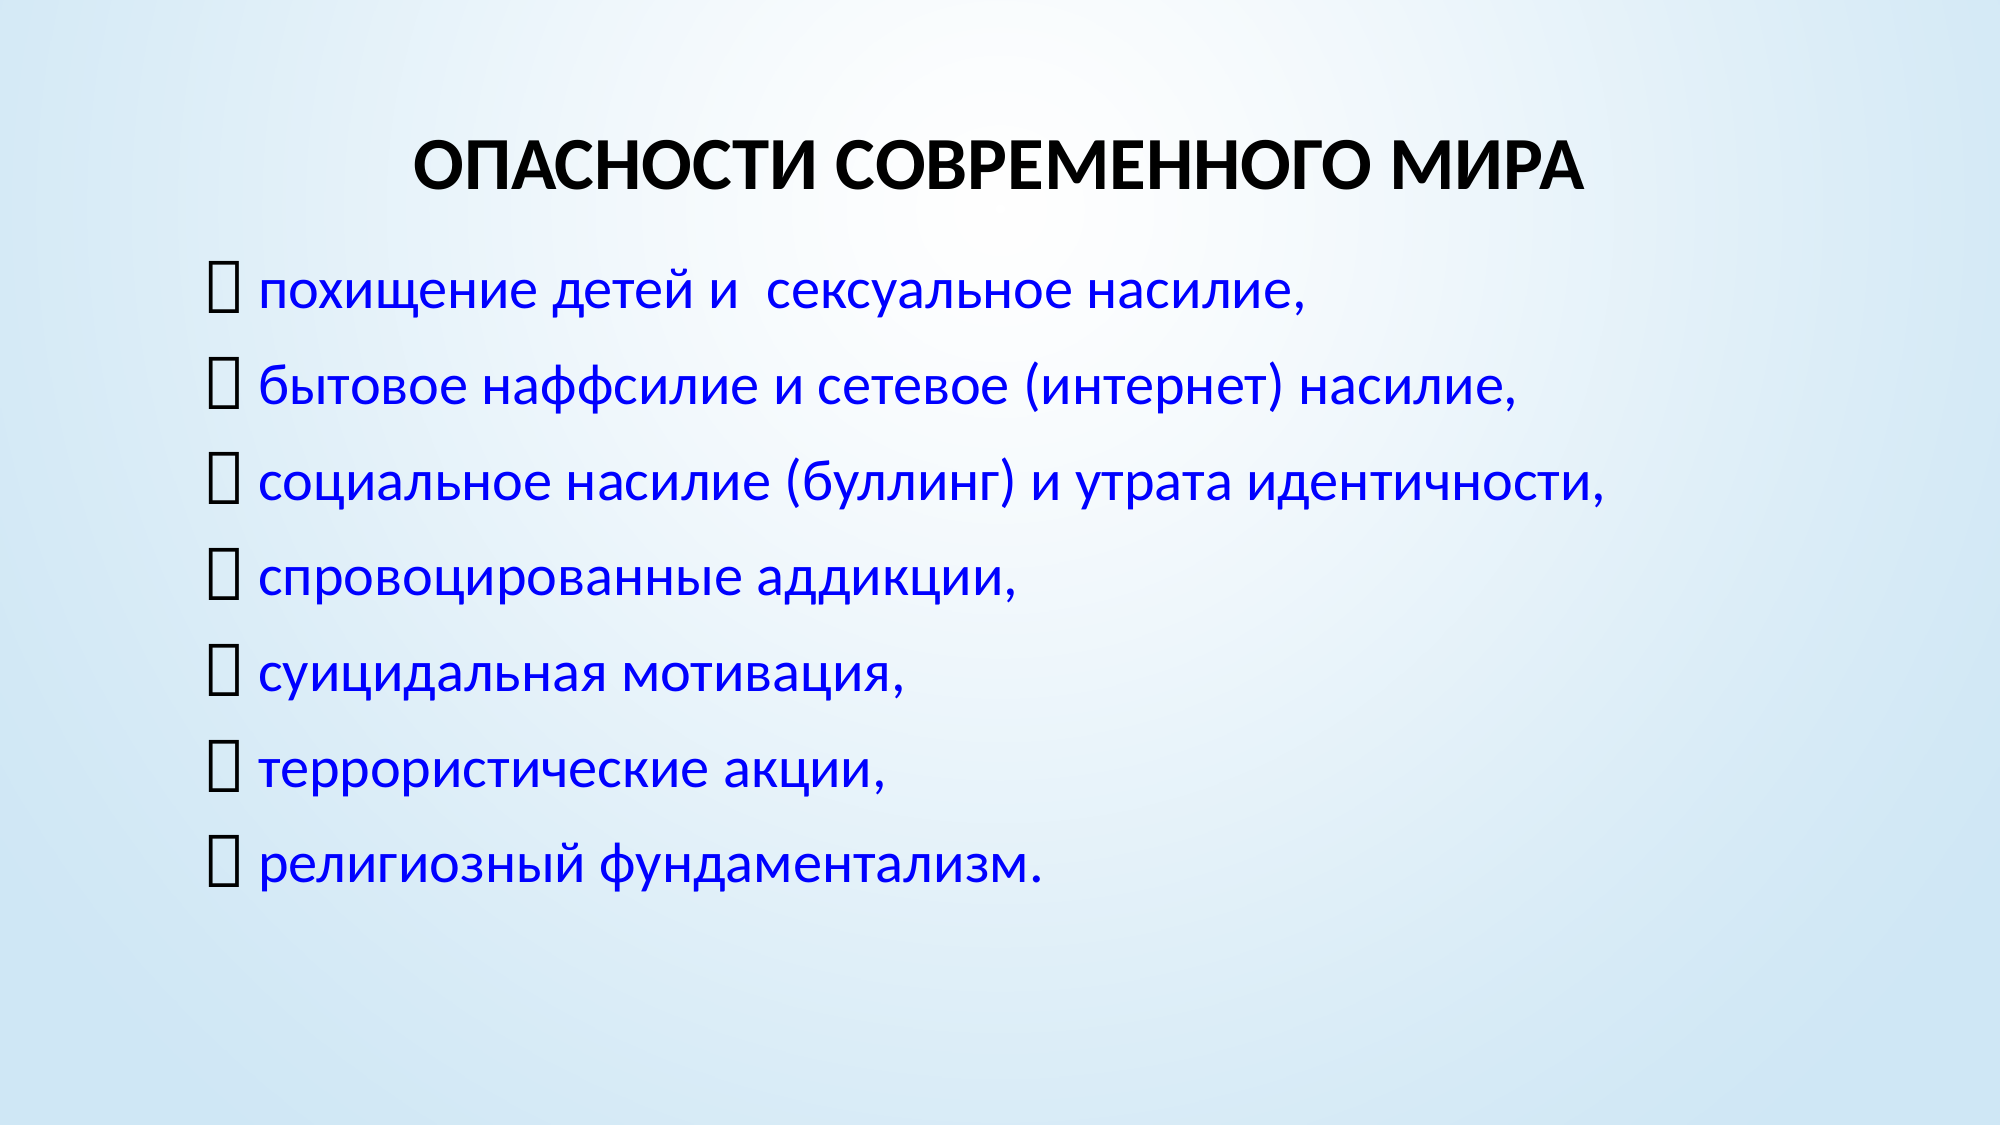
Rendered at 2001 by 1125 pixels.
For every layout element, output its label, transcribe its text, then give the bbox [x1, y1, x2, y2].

picture [0, 0, 2000, 1125]
title ОПАСНОСТИ СОВРЕМЕННОГО МИРА [187, 101, 1813, 238]
list похищение детей и сексуальное насилие, бытовое наффсилие и сетевое (интернет) насилие, социальное насилие (буллинг) и утрата идентичности, спровоцированные аддикции, суицидальная мотивация, террористические акции, религиозный фундаментализм. [187, 238, 1813, 1058]
